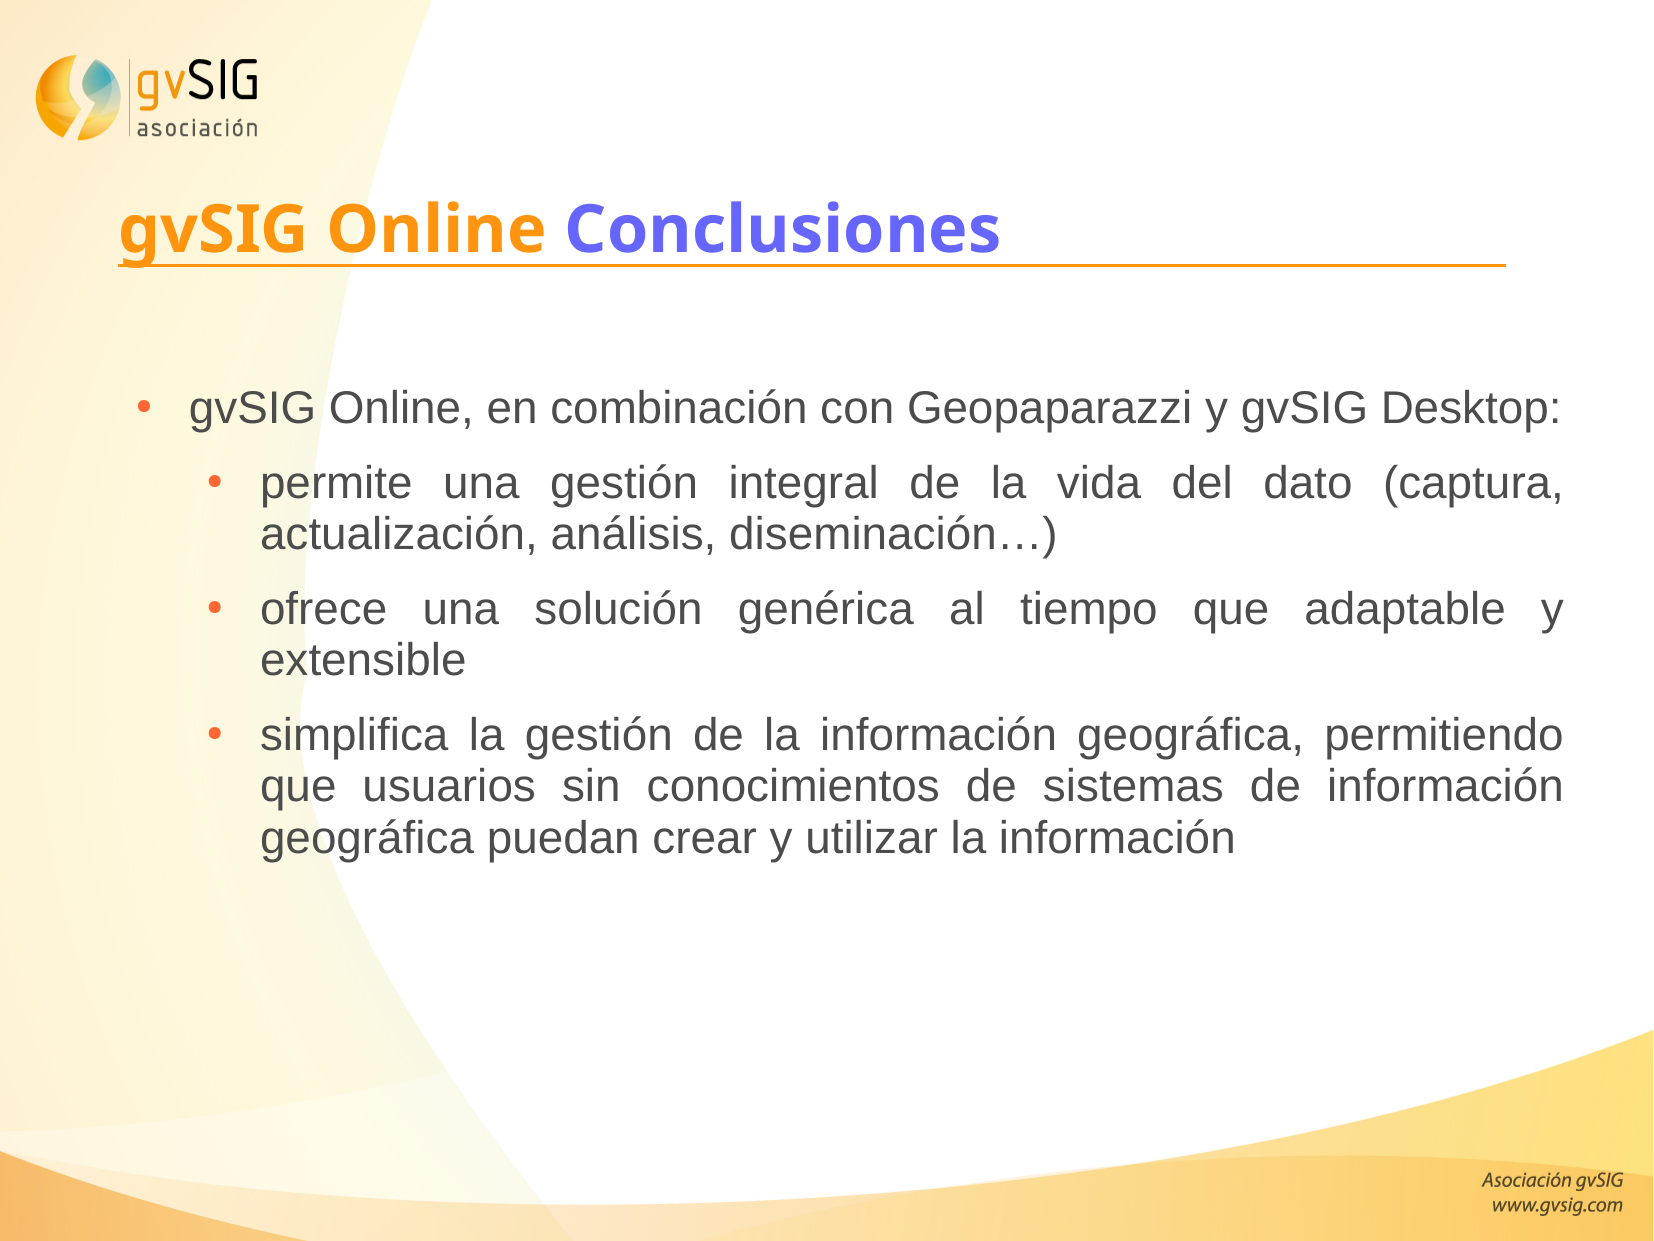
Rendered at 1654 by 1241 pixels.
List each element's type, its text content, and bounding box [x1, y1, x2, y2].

picture [0, 0, 1654, 1241]
title gvSIG Online Conclusiones [118, 177, 1607, 276]
list gvSIG Online, en combinación con Geopaparazzi y gvSIG Desktop: permite una gestión integral de la vida del dato (captura, actualización, análisis, diseminación…) ofrece una solución genérica al tiempo que adaptable y extensible simplifica la gestión de la información geográfica, permitiendo que usuarios sin conocimientos de sistemas de información geográfica puedan crear y utilizar la información [118, 301, 1565, 1115]
